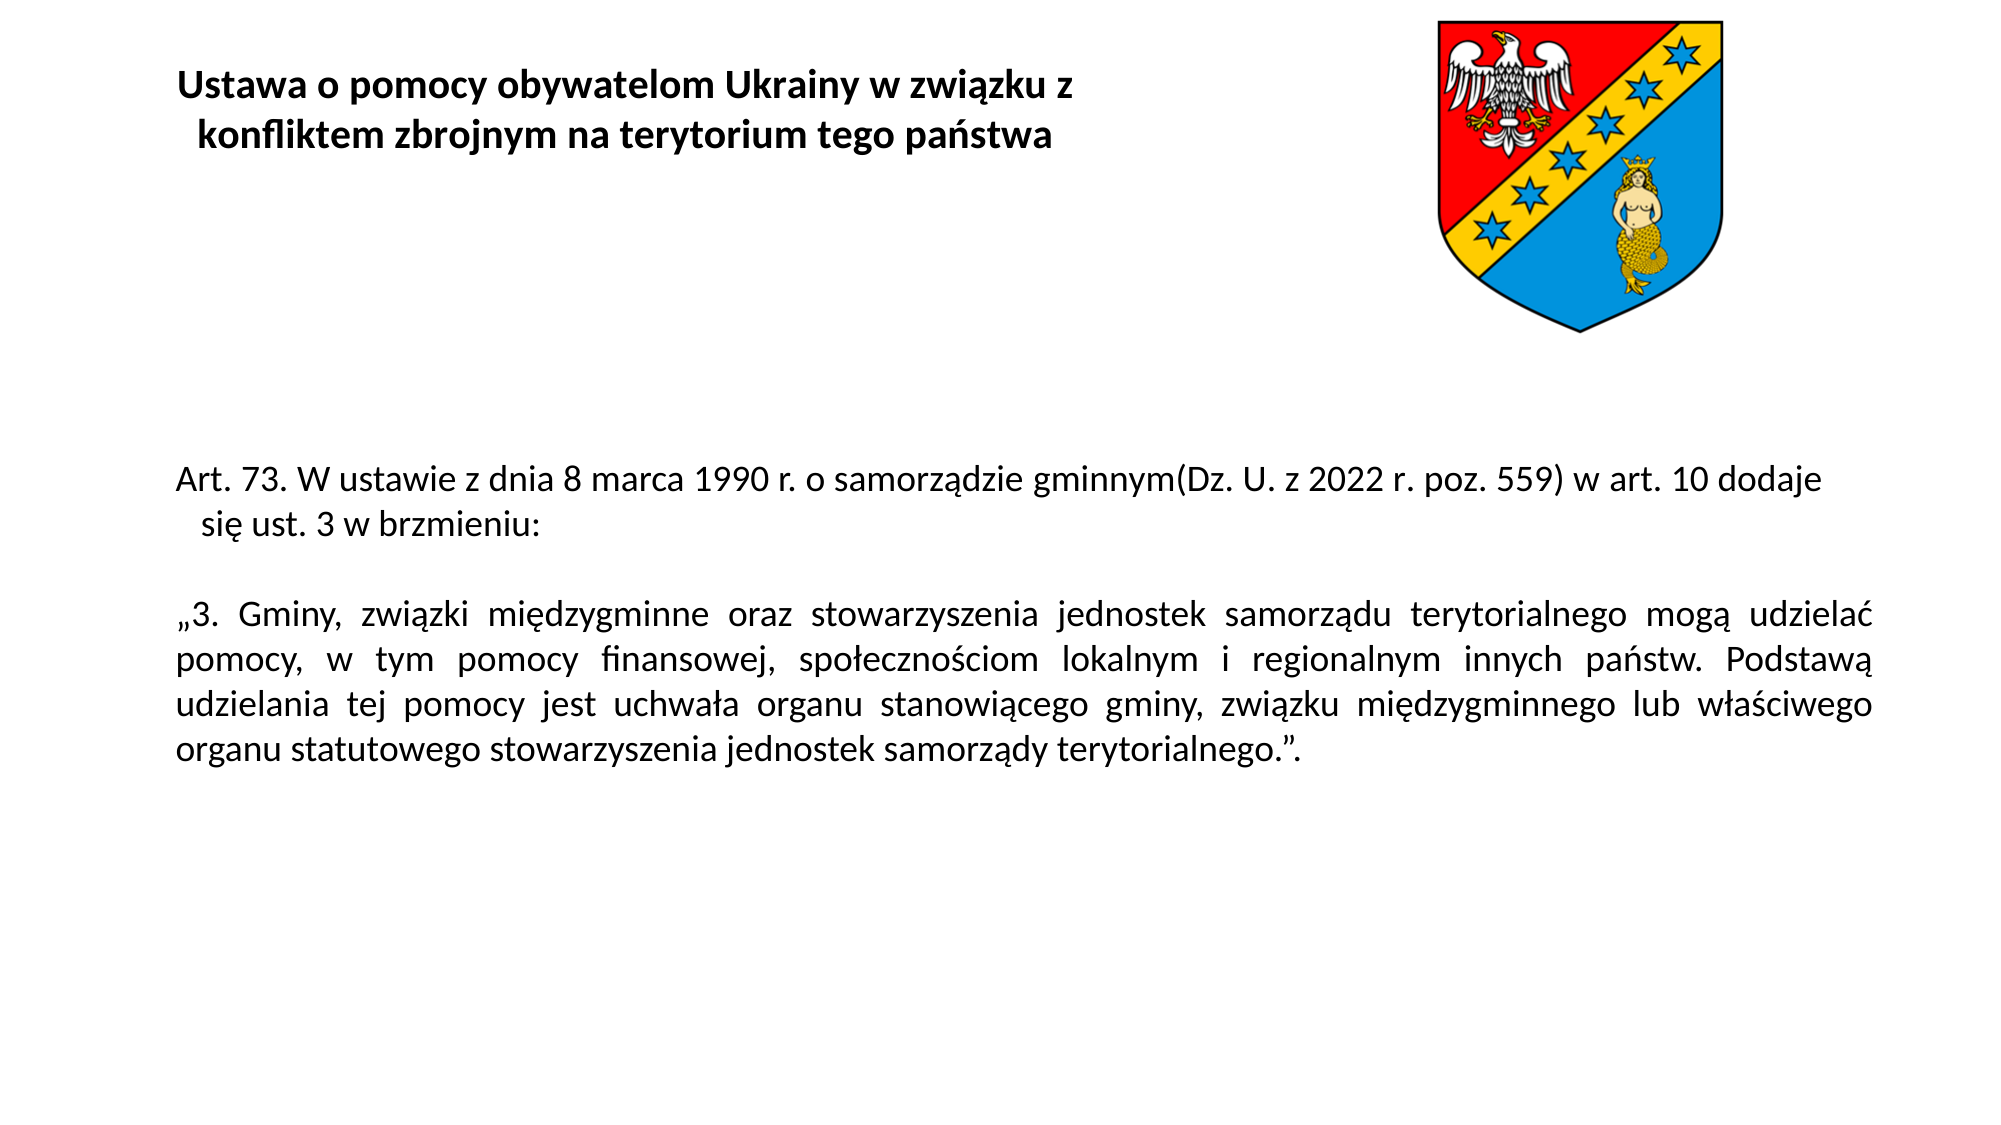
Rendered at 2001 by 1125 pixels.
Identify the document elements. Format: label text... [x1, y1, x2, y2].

text_box Ustawa o pomocy obywatelom Ukrainy w związku z konfliktem zbrojnym na terytorium tego państwa [137, 49, 1114, 166]
picture [1433, 16, 1728, 338]
text_box Art. 73. W ustawie z dnia 8 marca 1990 r. o samorządzie gminnym(Dz. U. z 2022 r. poz. 559) w art. 10 dodaje się ust. 3 w brzmieniu: „3. Gminy, związki międzygminne oraz stowarzyszenia jednostek samorządu terytorialnego mogą udzielać pomocy, w tym pomocy finansowej, społecznościom lokalnym i regionalnym innych państw. Podstawą udzielania tej pomocy jest uchwała organu stanowiącego gminy, związku międzygminnego lub właściwego organu statutowego stowarzyszenia jednostek samorządy terytorialnego.”. [160, 446, 1890, 871]
